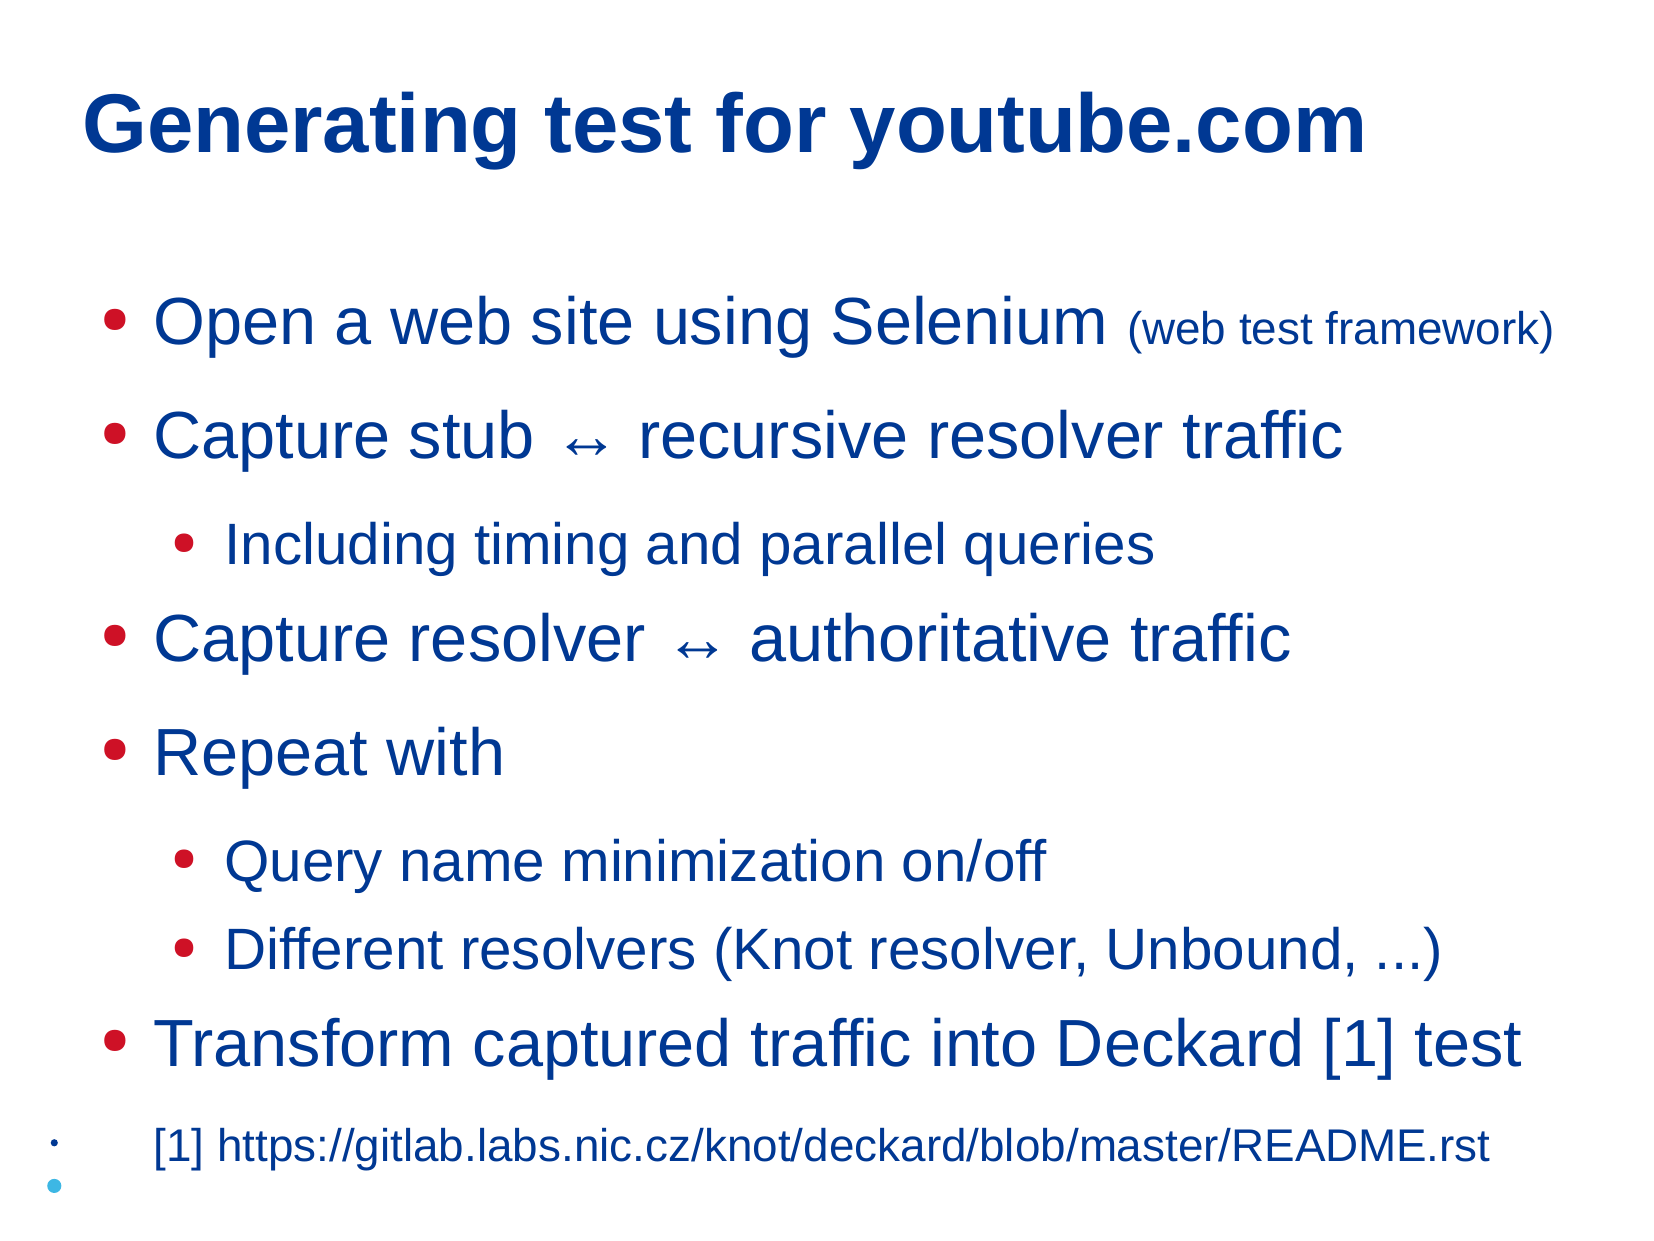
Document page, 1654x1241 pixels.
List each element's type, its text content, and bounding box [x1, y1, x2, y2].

title Generating test for youtube.com [82, 70, 1571, 178]
list Open a web site using Selenium (web test framework) Capture stub ↔ recursive resolver traffic Including timing and parallel queries Capture resolver ↔ authoritative traffic Repeat with Query name minimization on/off Different resolvers (Knot resolver, Unbound, ...) Transform captured traffic into Deckard [1] test [1] https://gitlab.labs.nic.cz/knot/deckard/blob/master/README.rst [82, 284, 1607, 1193]
